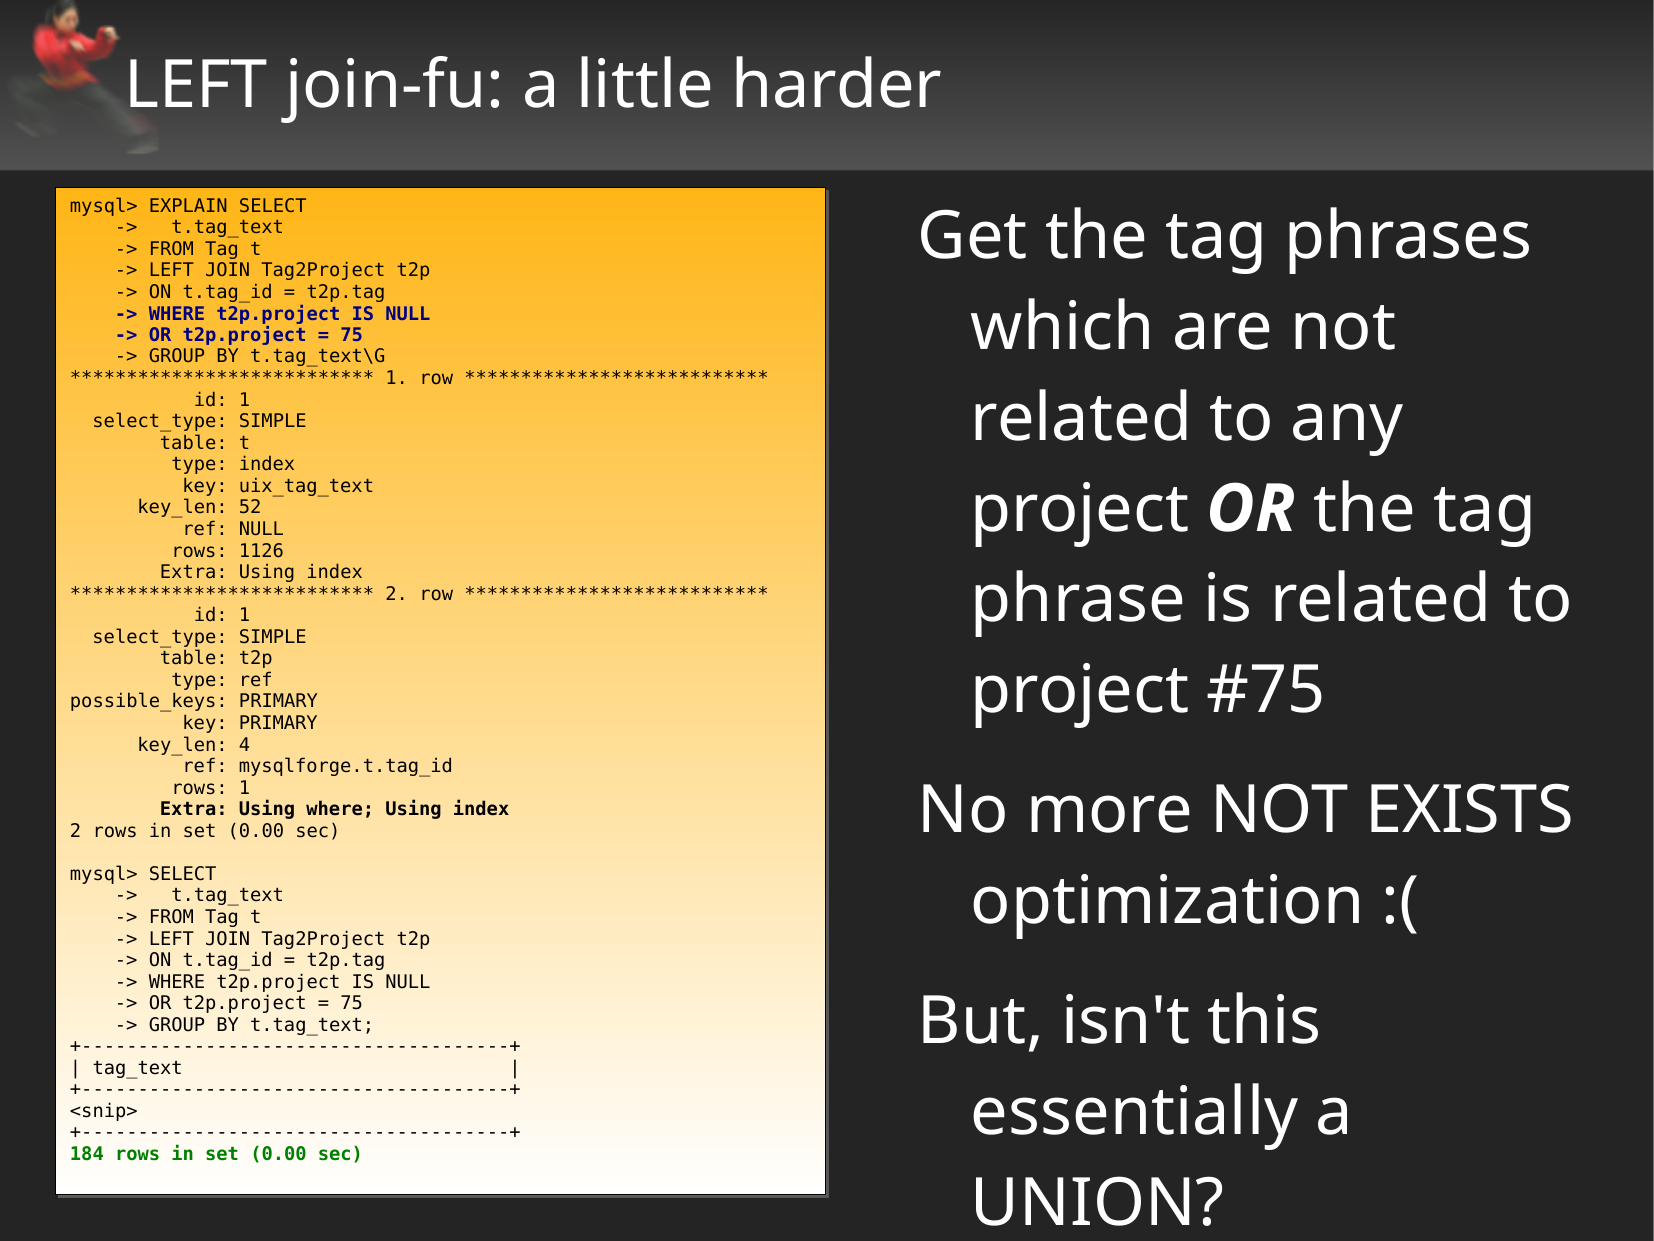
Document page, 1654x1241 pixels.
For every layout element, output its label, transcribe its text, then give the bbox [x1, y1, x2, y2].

picture [0, 0, 1654, 1241]
text_box mysql> EXPLAIN SELECT -> t.tag_text -> FROM Tag t -> LEFT JOIN Tag2Project t2p -> ON t.tag_id = t2p.tag -> WHERE t2p.project IS NULL -> OR t2p.project = 75 -> GROUP BY t.tag_text\G *************************** 1. row *************************** id: 1 select_type: SIMPLE table: t type: index key: uix_tag_text key_len: 52 ref: NULL rows: 1126 Extra: Using index *************************** 2. row *************************** id: 1 select_type: SIMPLE table: t2p type: ref possible_keys: PRIMARY key: PRIMARY key_len: 4 ref: mysqlforge.t.tag_id rows: 1 Extra: Using where; Using index 2 rows in set (0.00 sec) mysql> SELECT -> t.tag_text -> FROM Tag t -> LEFT JOIN Tag2Project t2p -> ON t.tag_id = t2p.tag -> WHERE t2p.project IS NULL -> OR t2p.project = 75 -> GROUP BY t.tag_text; +--------------------------------------+ | tag_text | +--------------------------------------+ <snip> +--------------------------------------+ 184 rows in set (0.00 sec) [55, 187, 826, 1195]
title LEFT join-fu: a little harder [124, 31, 1625, 133]
list Get the tag phrases which are not related to any project OR the tag phrase is related to project #75 No more NOT EXISTS optimization :( But, isn't this essentially a UNION? [900, 187, 1614, 1133]
